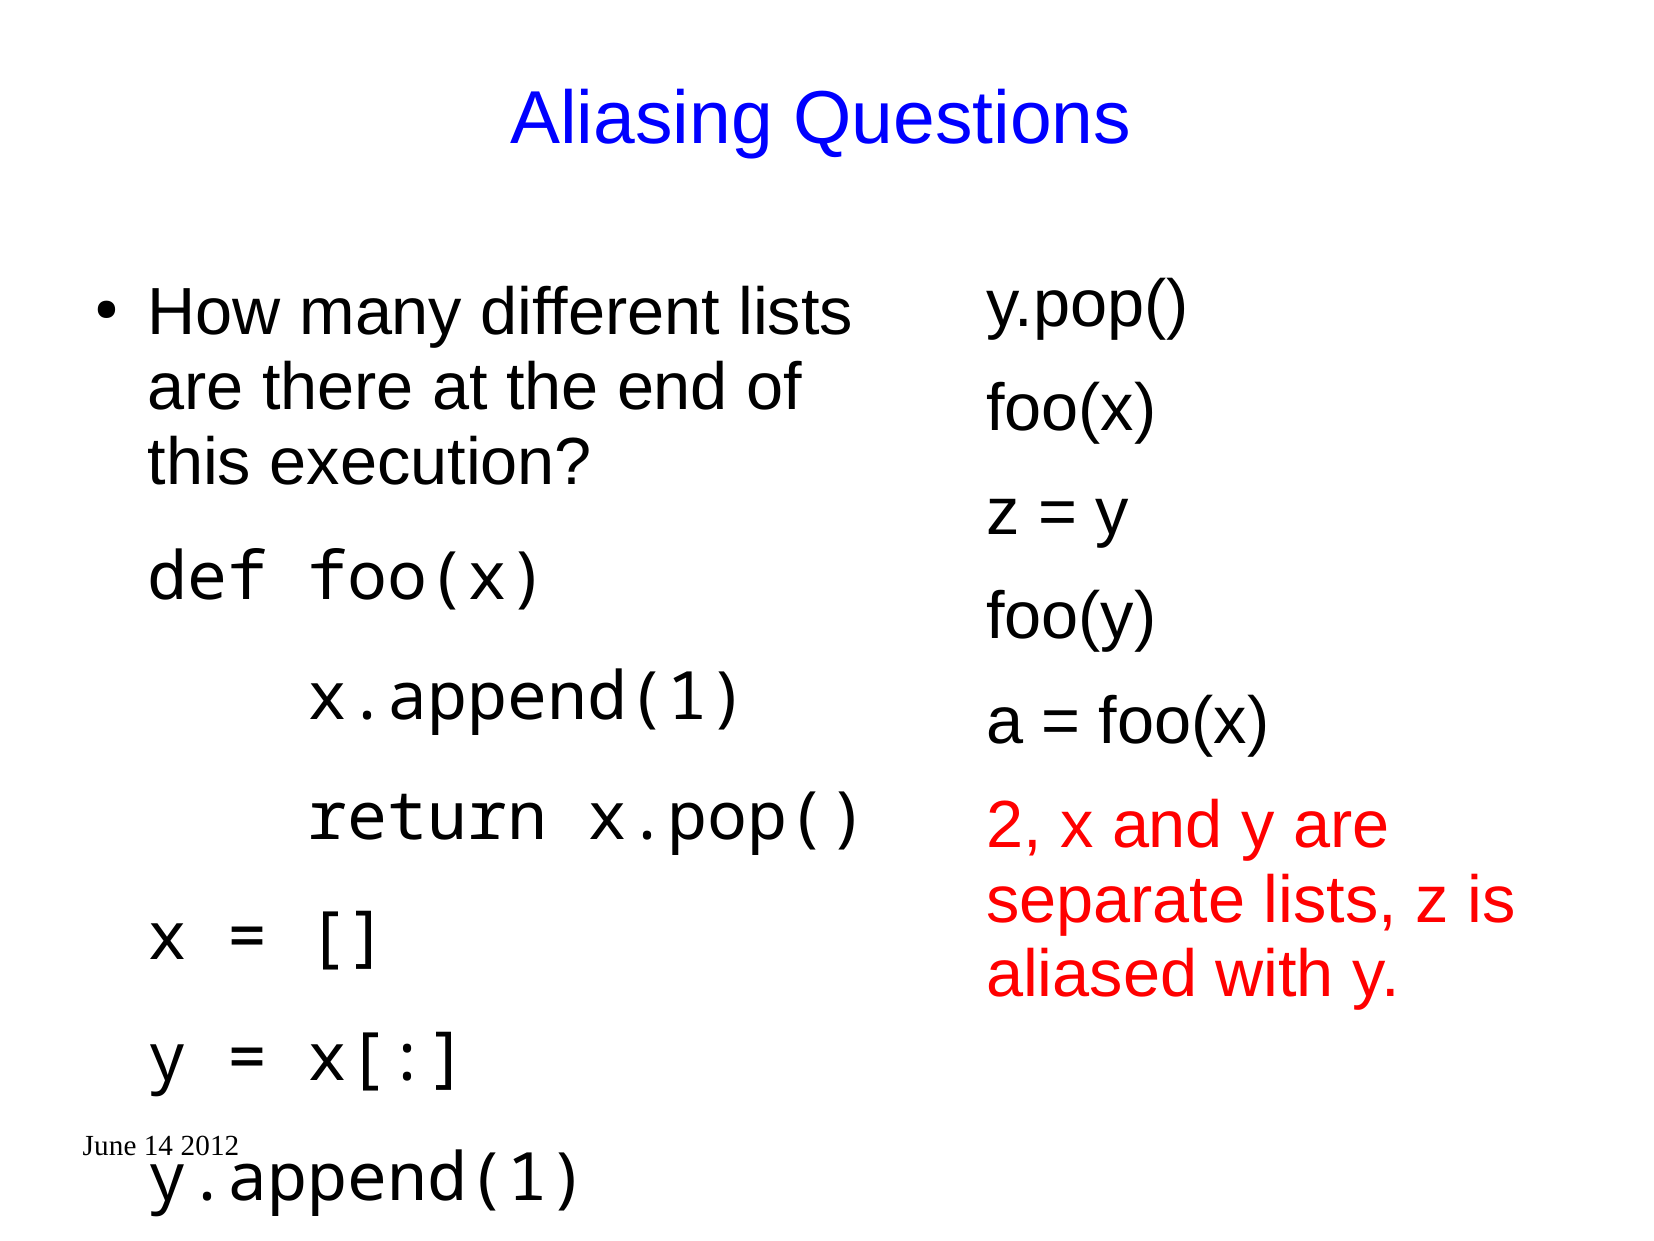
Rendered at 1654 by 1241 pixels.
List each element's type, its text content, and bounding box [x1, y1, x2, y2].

list How many different lists are there at the end of this execution? def foo(x) x.append(1) return x.pop() x = [] y = x[:] y.append(1) [76, 274, 886, 1093]
list y.pop() foo(x) z = y foo(y) a = foo(x) 2, x and y are separate lists, z is aliased with y. [915, 265, 1642, 1085]
title Aliasing Questions [76, 58, 1565, 178]
